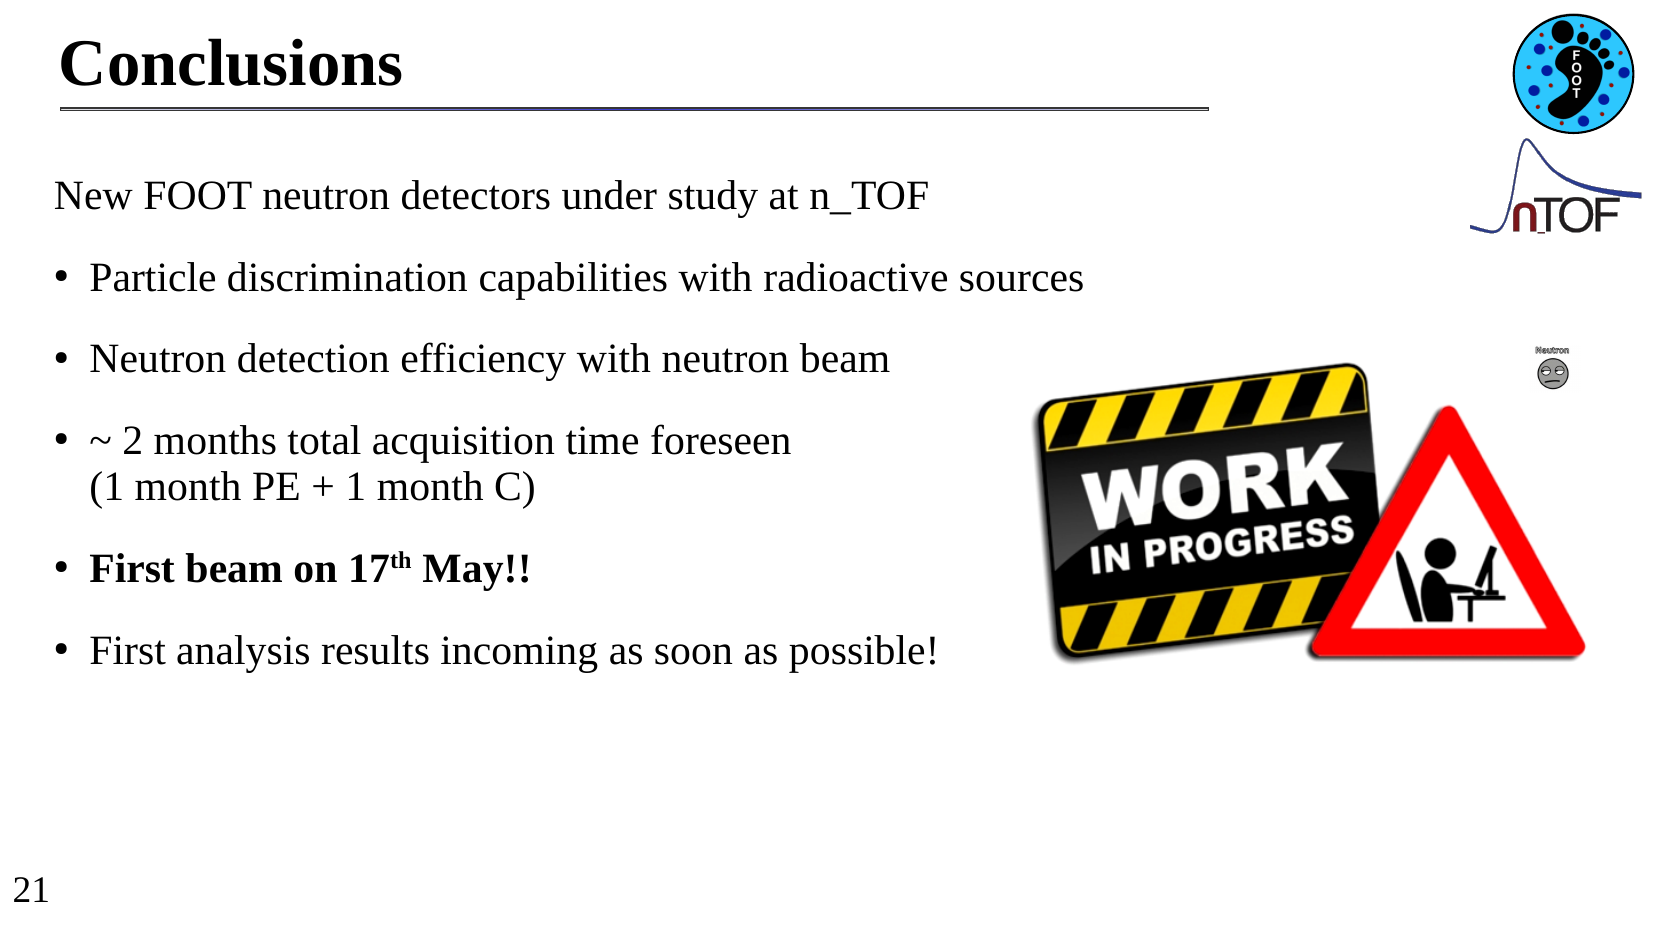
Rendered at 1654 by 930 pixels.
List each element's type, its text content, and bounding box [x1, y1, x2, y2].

picture [1594, 11, 1634, 61]
text_box Conclusions [58, 0, 1594, 118]
text_box New FOOT neutron detectors under study at n_TOF Particle discrimination capabilities with radioactive sources Neutron detection efficiency with neutron beam ~ 2 months total acquisition time foreseen (1 month PE + 1 month C) First beam on 17th May!! First analysis results incoming as soon as possible! [39, 165, 1103, 809]
text_box 21 [0, 861, 66, 927]
picture [1451, 21, 1653, 248]
picture [989, 337, 1651, 691]
